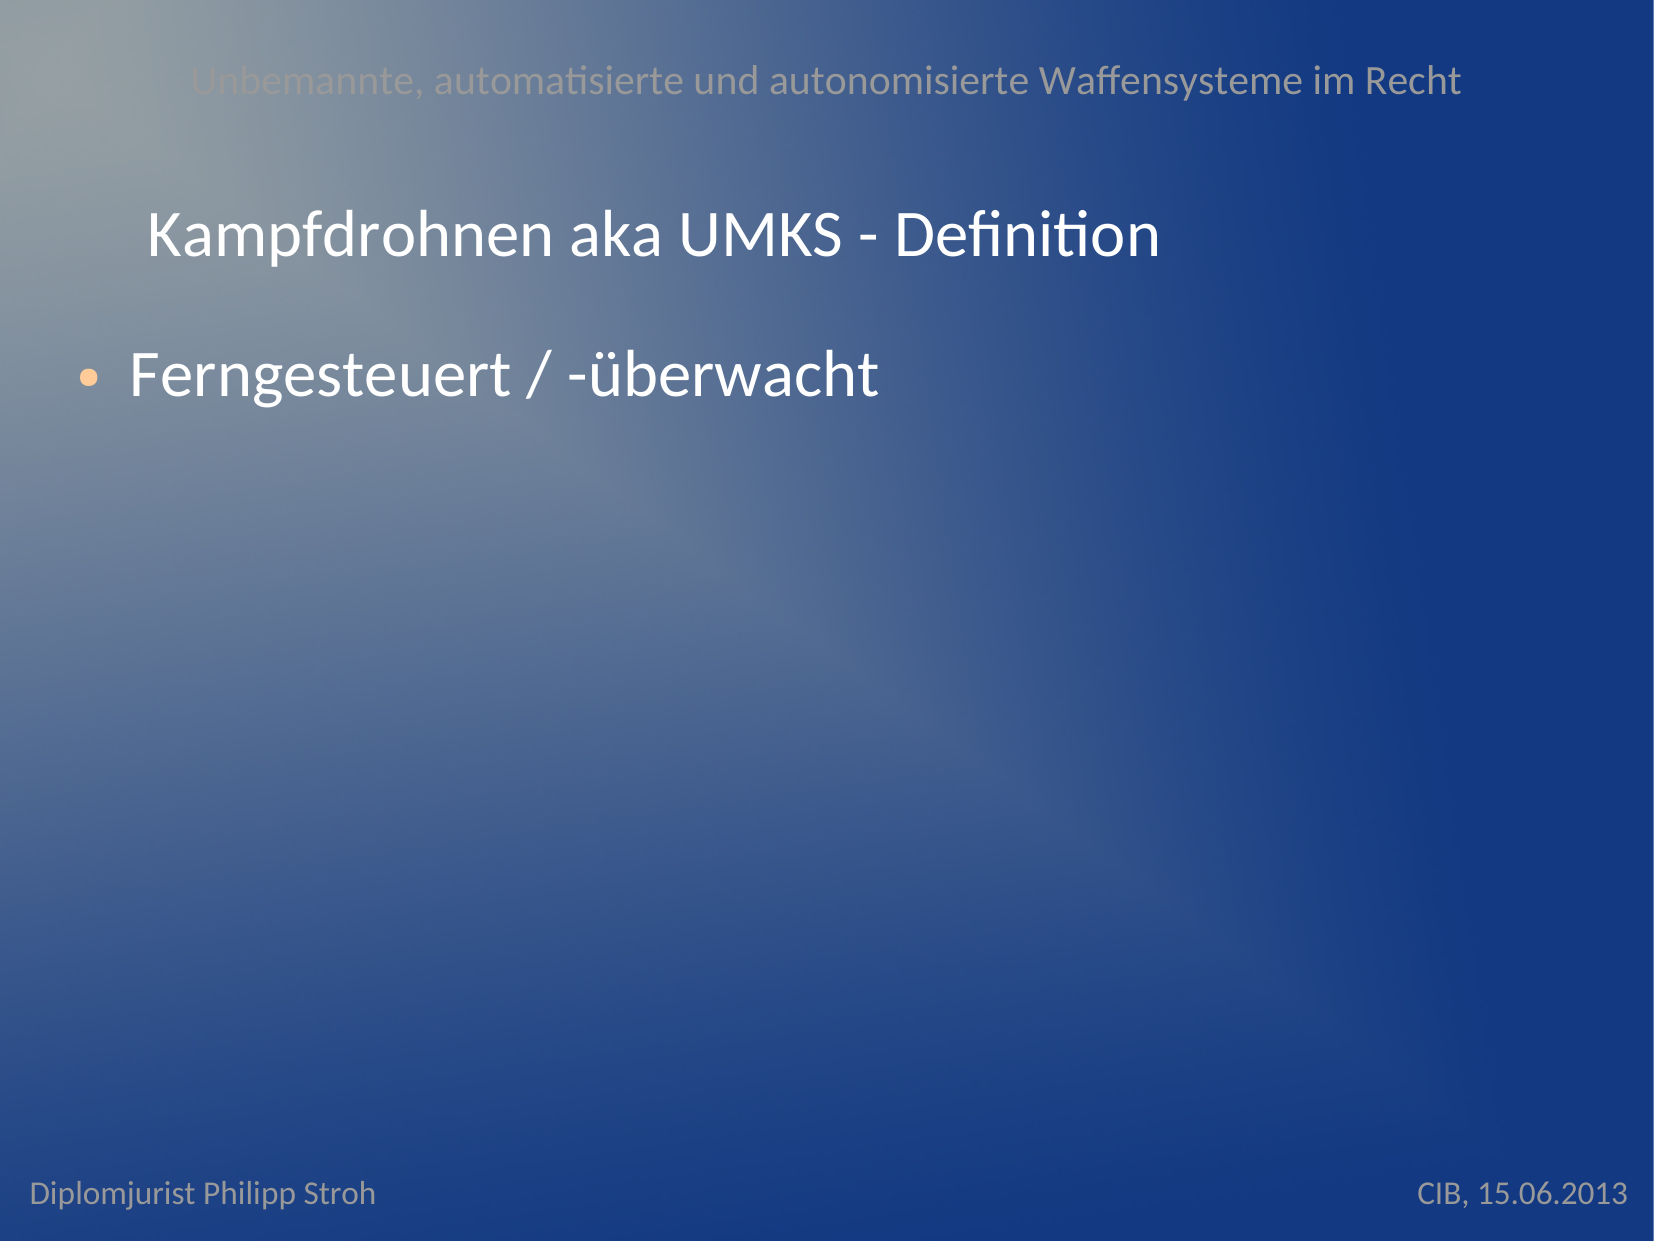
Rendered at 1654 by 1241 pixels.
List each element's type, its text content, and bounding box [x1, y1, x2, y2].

title Unbemannte, automatisierte und autonomisierte Waffensysteme im Recht [82, 0, 1571, 188]
title CIB, 15.06.2013 [1417, 1151, 1654, 1241]
list Ferngesteuert / -überwacht [59, 249, 1548, 857]
title Diplomjurist Philipp Stroh [29, 1151, 414, 1241]
list Kampfdrohnen aka UMKS - Definition [76, 206, 1565, 598]
picture [0, 0, 1654, 1241]
